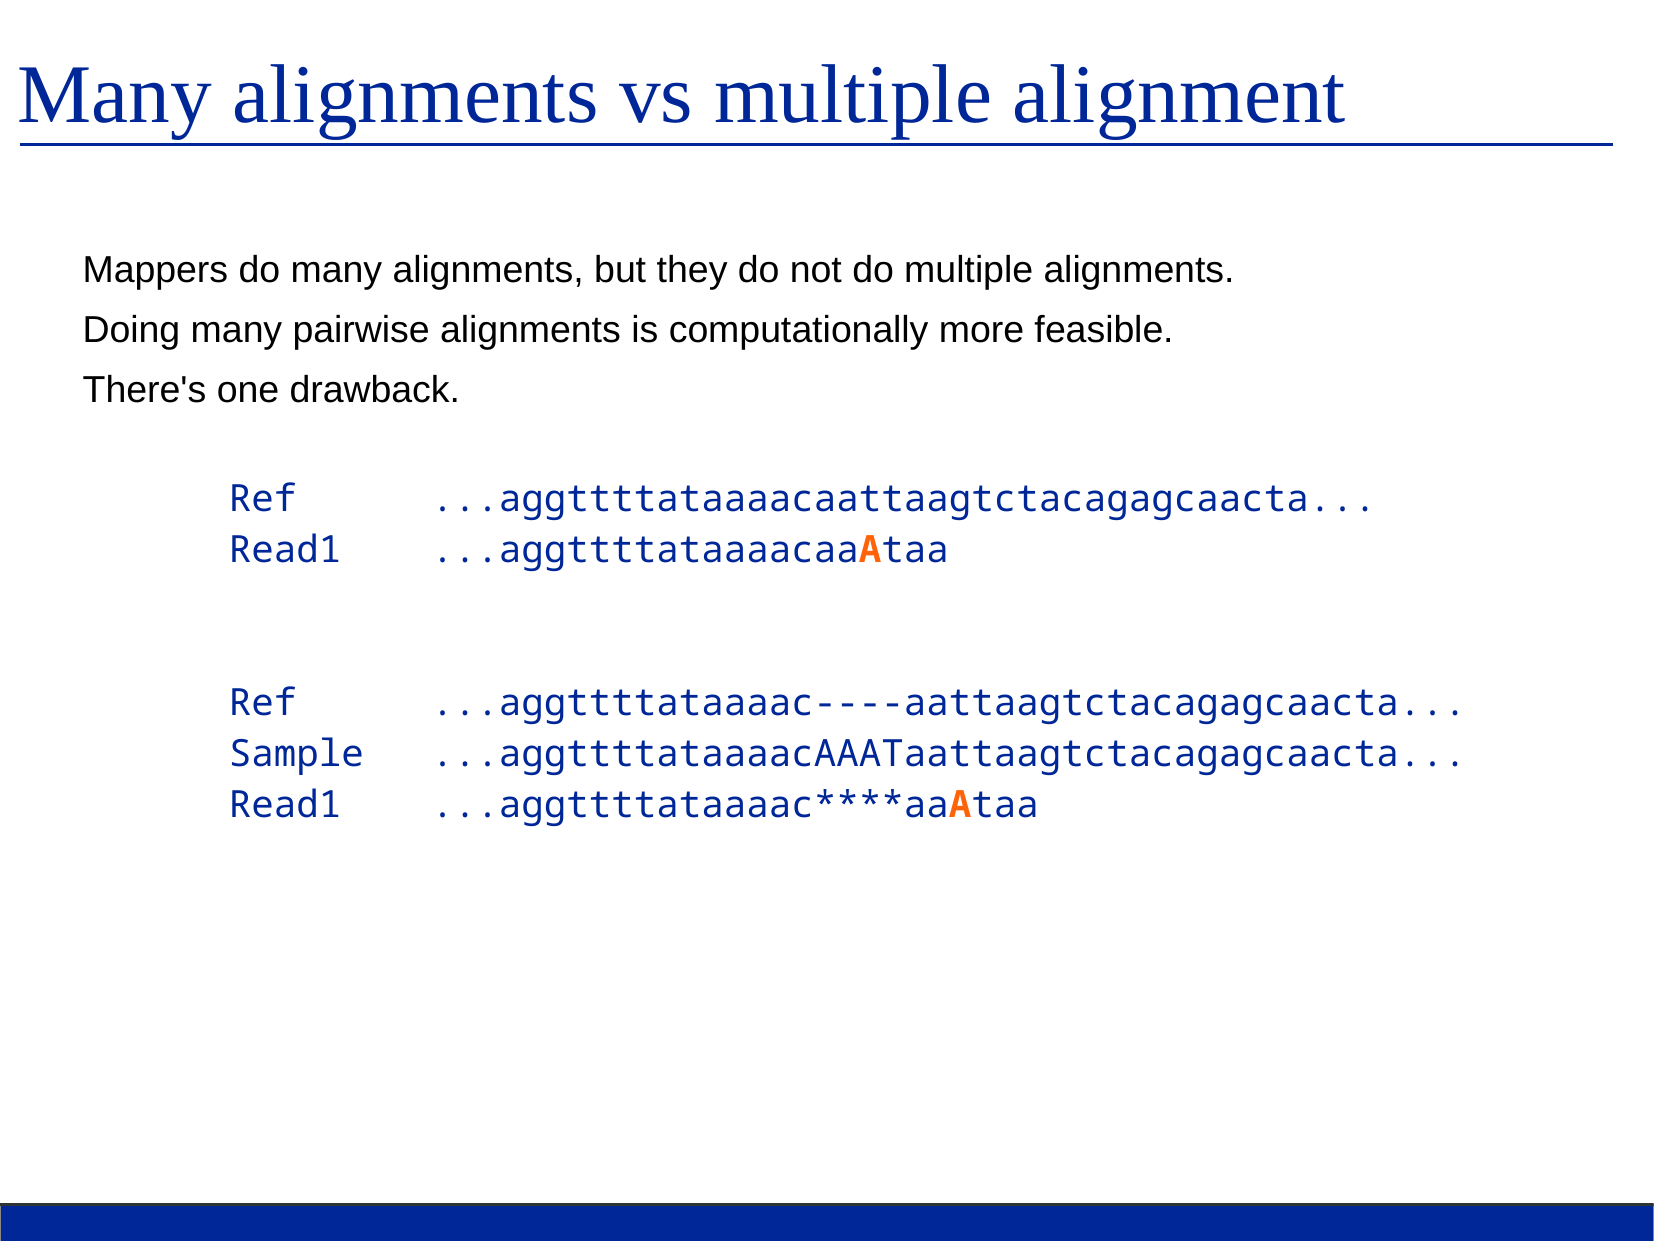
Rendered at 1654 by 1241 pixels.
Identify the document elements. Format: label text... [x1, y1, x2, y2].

list Mappers do many alignments, but they do not do multiple alignments. Doing many pairwise alignments is computationally more feasible. There's one drawback. [82, 248, 1571, 1068]
title Many alignments vs multiple alignment [17, 0, 1589, 198]
text_box Ref ...aggttttataaaacaattaagtctacagagcaacta... Read1 ...aggttttataaaacaaAtaa Ref ...aggttttataaaac----aattaagtctacagagcaacta... Sample ...aggttttataaaacAAATaattaagtctacagagcaacta... Read1 ...aggttttataaaac****aaAtaa [191, 463, 1579, 784]
